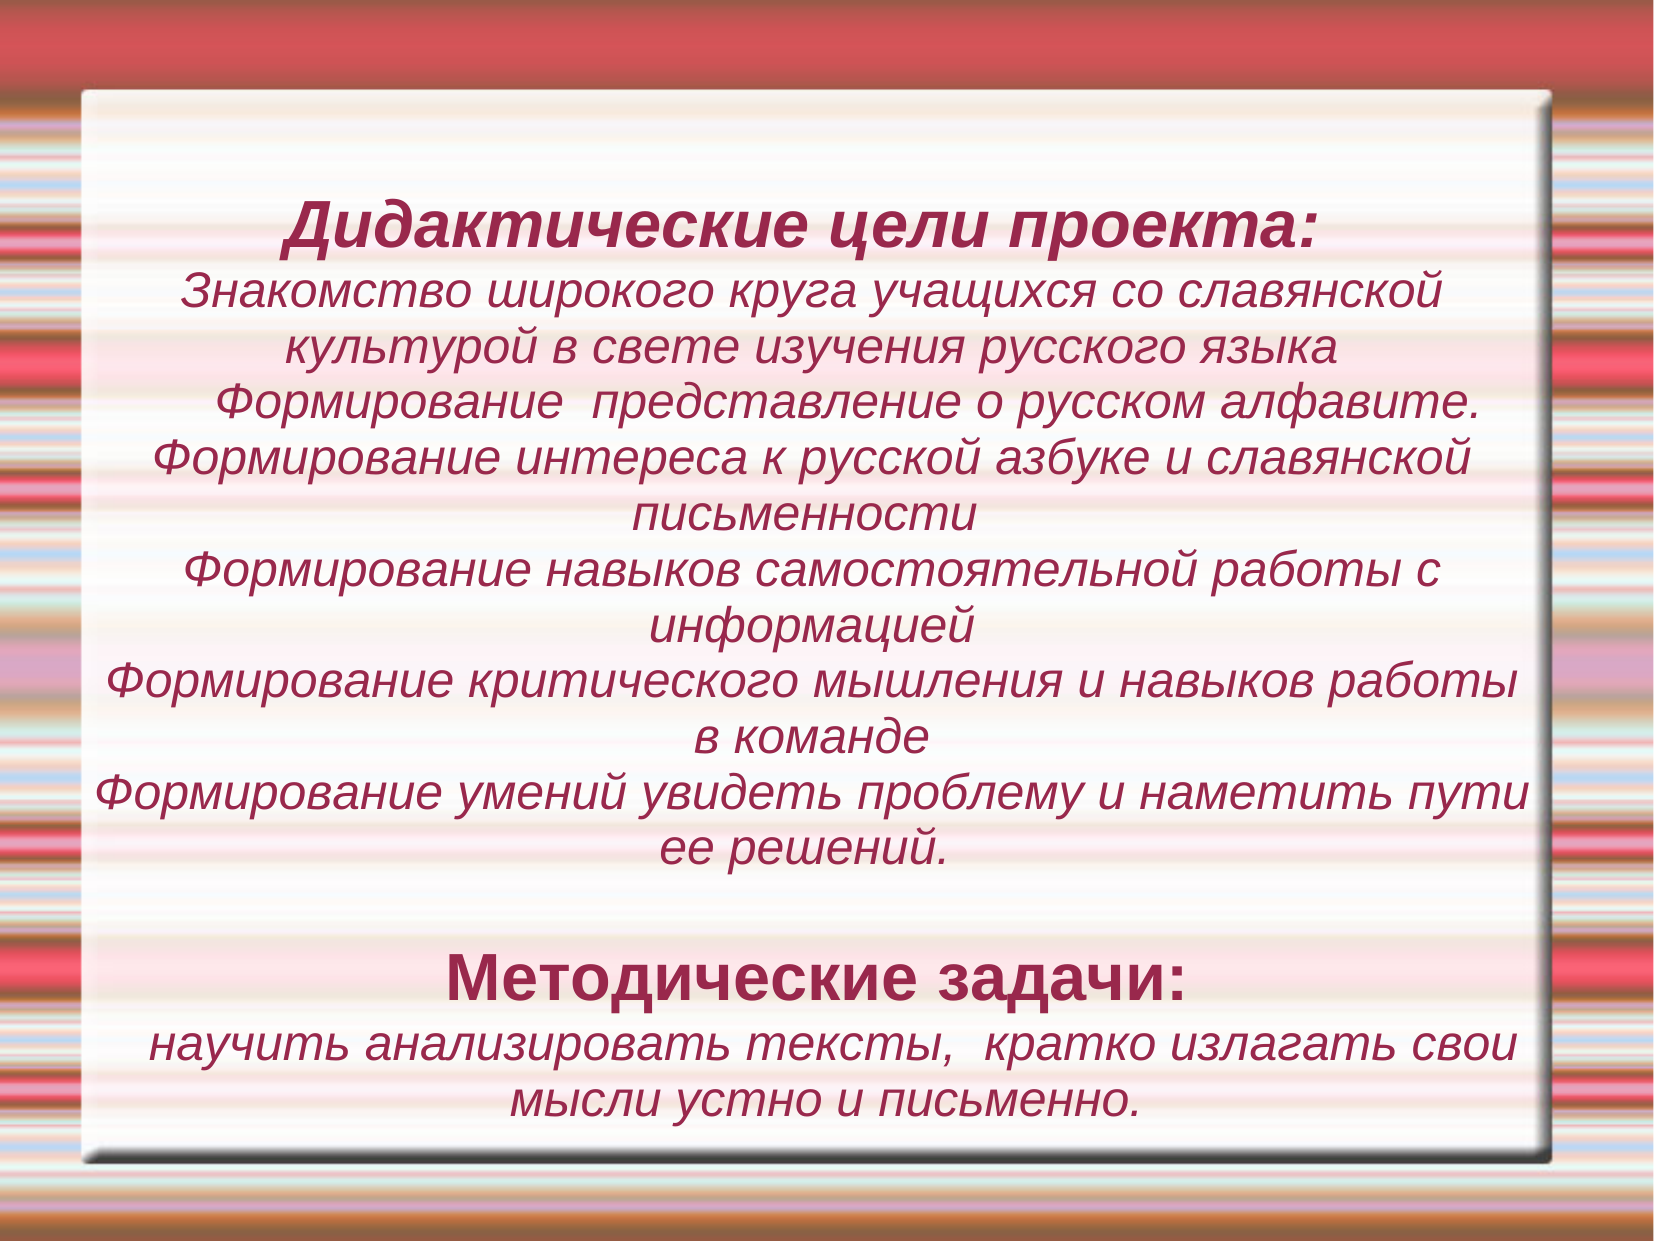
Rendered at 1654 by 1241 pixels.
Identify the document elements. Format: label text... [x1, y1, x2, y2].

title Дидактические цели проекта: Знакомство широкого круга учащихся со славянской культурой в свете изучения русского языка Формирование представление о русском алфавите. Формирование интереса к русской азбуке и славянской письменности Формирование навыков самостоятельной работы с информацией Формирование критического мышления и навыков работы в команде Формирование умений увидеть проблему и наметить пути ее решений. [88, 88, 1536, 975]
subtitle Методические задачи: научить анализировать тексты, кратко излагать свои мысли устно и письменно. [118, 915, 1536, 1152]
picture [0, 0, 1654, 1241]
